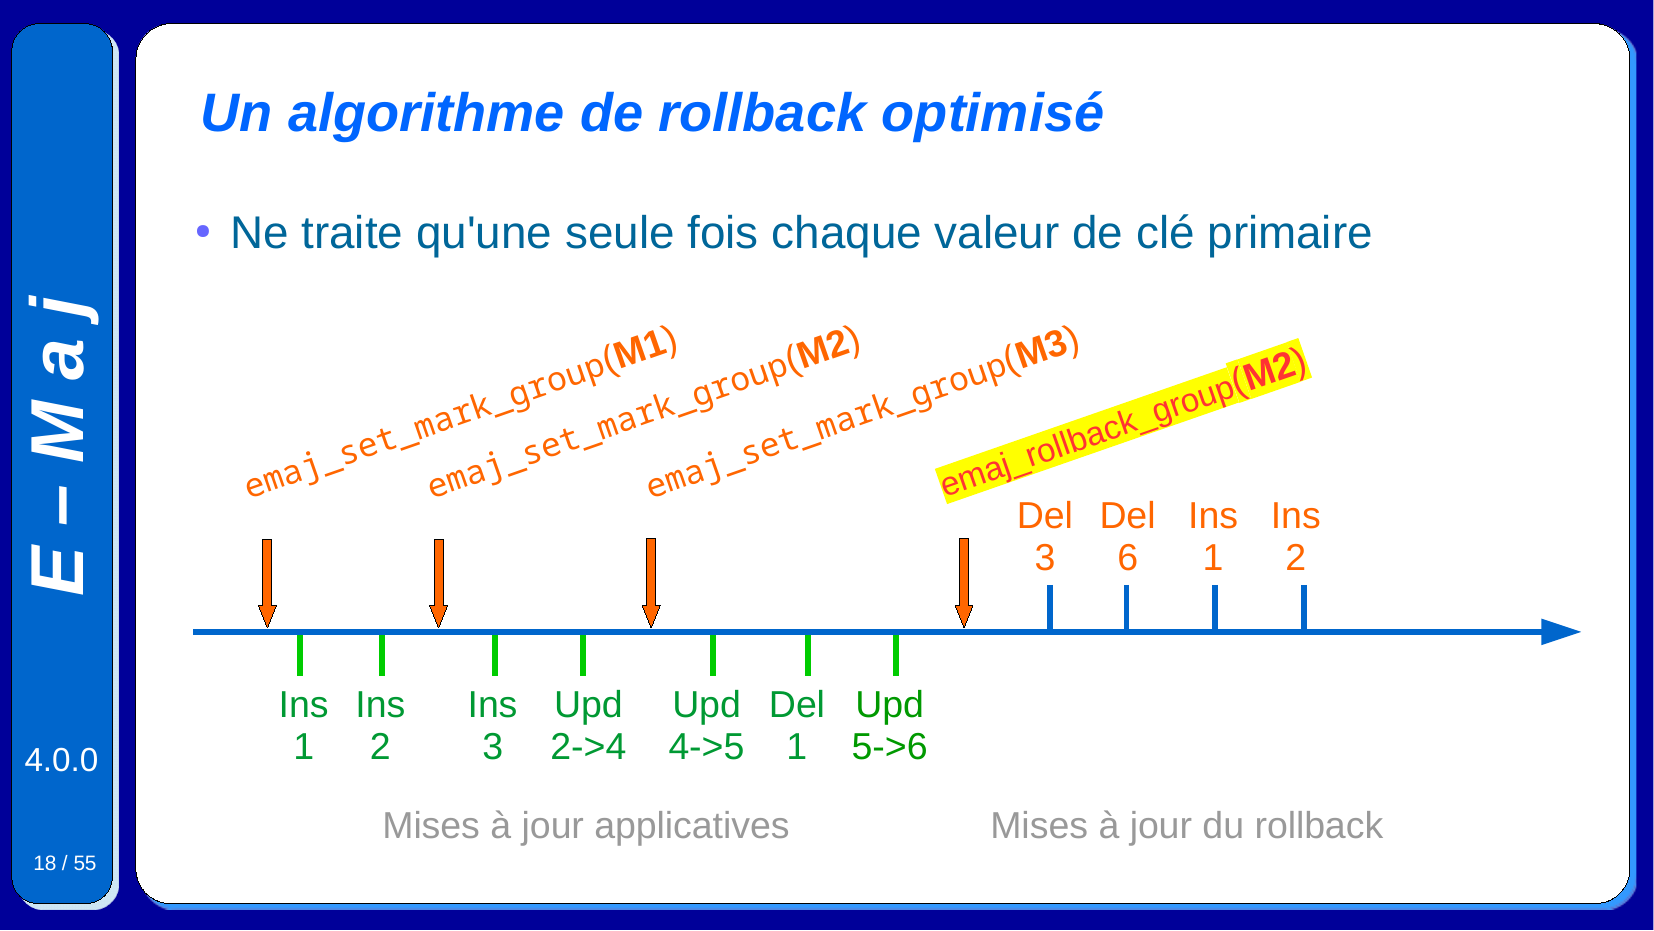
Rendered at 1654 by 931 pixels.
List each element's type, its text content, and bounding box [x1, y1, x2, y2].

text_box Ins 2 [1256, 487, 1347, 588]
text_box Upd 4->5 [653, 676, 779, 777]
text_box Mises à jour du rollback [975, 796, 1399, 854]
text_box Ins 2 [340, 676, 432, 777]
text_box emaj_rollback_group(M2) [917, 313, 1369, 530]
text_box Del 1 [779, 676, 836, 777]
text_box Mises à jour applicatives [367, 796, 805, 854]
title Un algorithme de rollback optimisé [200, 34, 1575, 191]
text_box Upd 5->6 [836, 676, 962, 777]
list Ne traite qu'une seule fois chaque valeur de clé primaire [177, 206, 1587, 827]
text_box Ins 3 [452, 676, 535, 777]
text_box emaj_set_mark_group(M3) [622, 302, 1105, 530]
text_box [955, 538, 973, 628]
text_box Del 3 [1002, 487, 1084, 588]
text_box emaj_set_mark_group(M1) [220, 302, 700, 530]
text_box [642, 538, 661, 628]
text_box Upd 2->4 [535, 676, 653, 777]
text_box Ins 1 [1187, 487, 1256, 588]
text_box Del 6 [1084, 487, 1187, 588]
text_box Ins 1 [263, 676, 340, 777]
text_box emaj_set_mark_group(M2) [403, 302, 887, 530]
text_box [258, 539, 277, 628]
text_box [429, 539, 448, 628]
